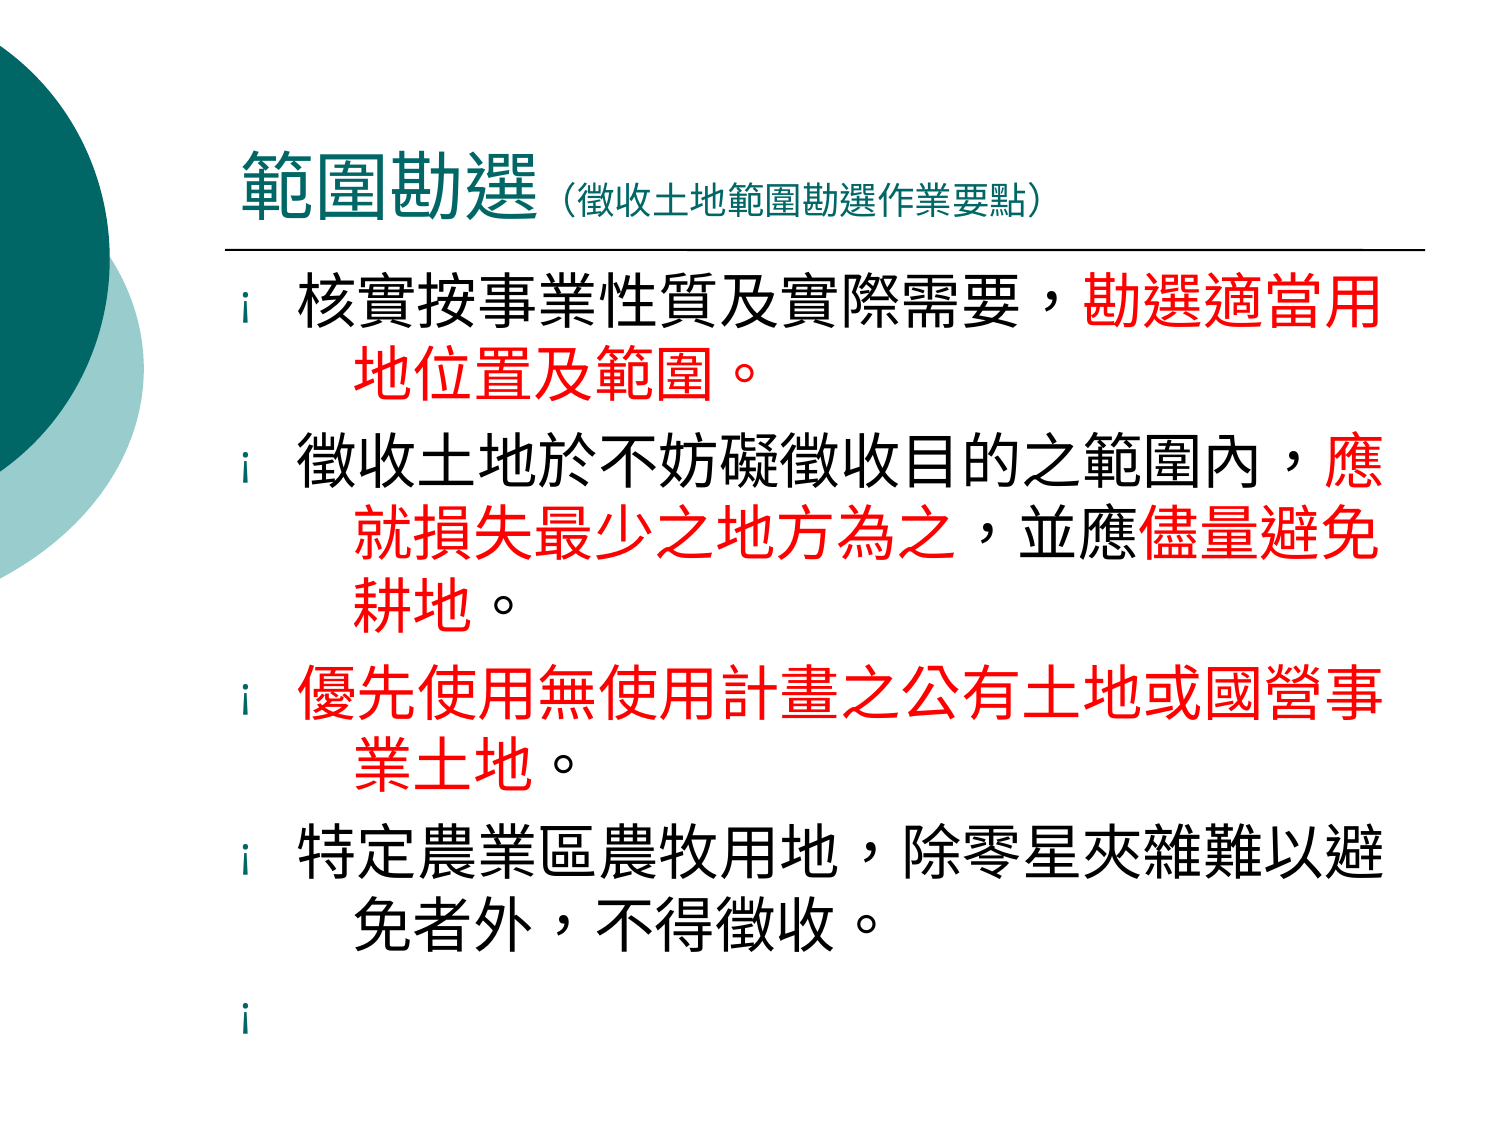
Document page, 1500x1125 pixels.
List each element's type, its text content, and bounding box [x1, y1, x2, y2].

list 核實按事業性質及實際需要，勘選適當用地位置及範圍。 徵收土地於不妨礙徵收目的之範圍內，應就損失最少之地方為之，並應儘量避免耕地。 優先使用無使用計畫之公有土地或國營事業土地。 特定農業區農牧用地，除零星夾雜難以避免者外，不得徵收。 [224, 255, 1425, 975]
title 範圍勘選（徵收土地範圍勘選作業要點） [224, 49, 1425, 237]
